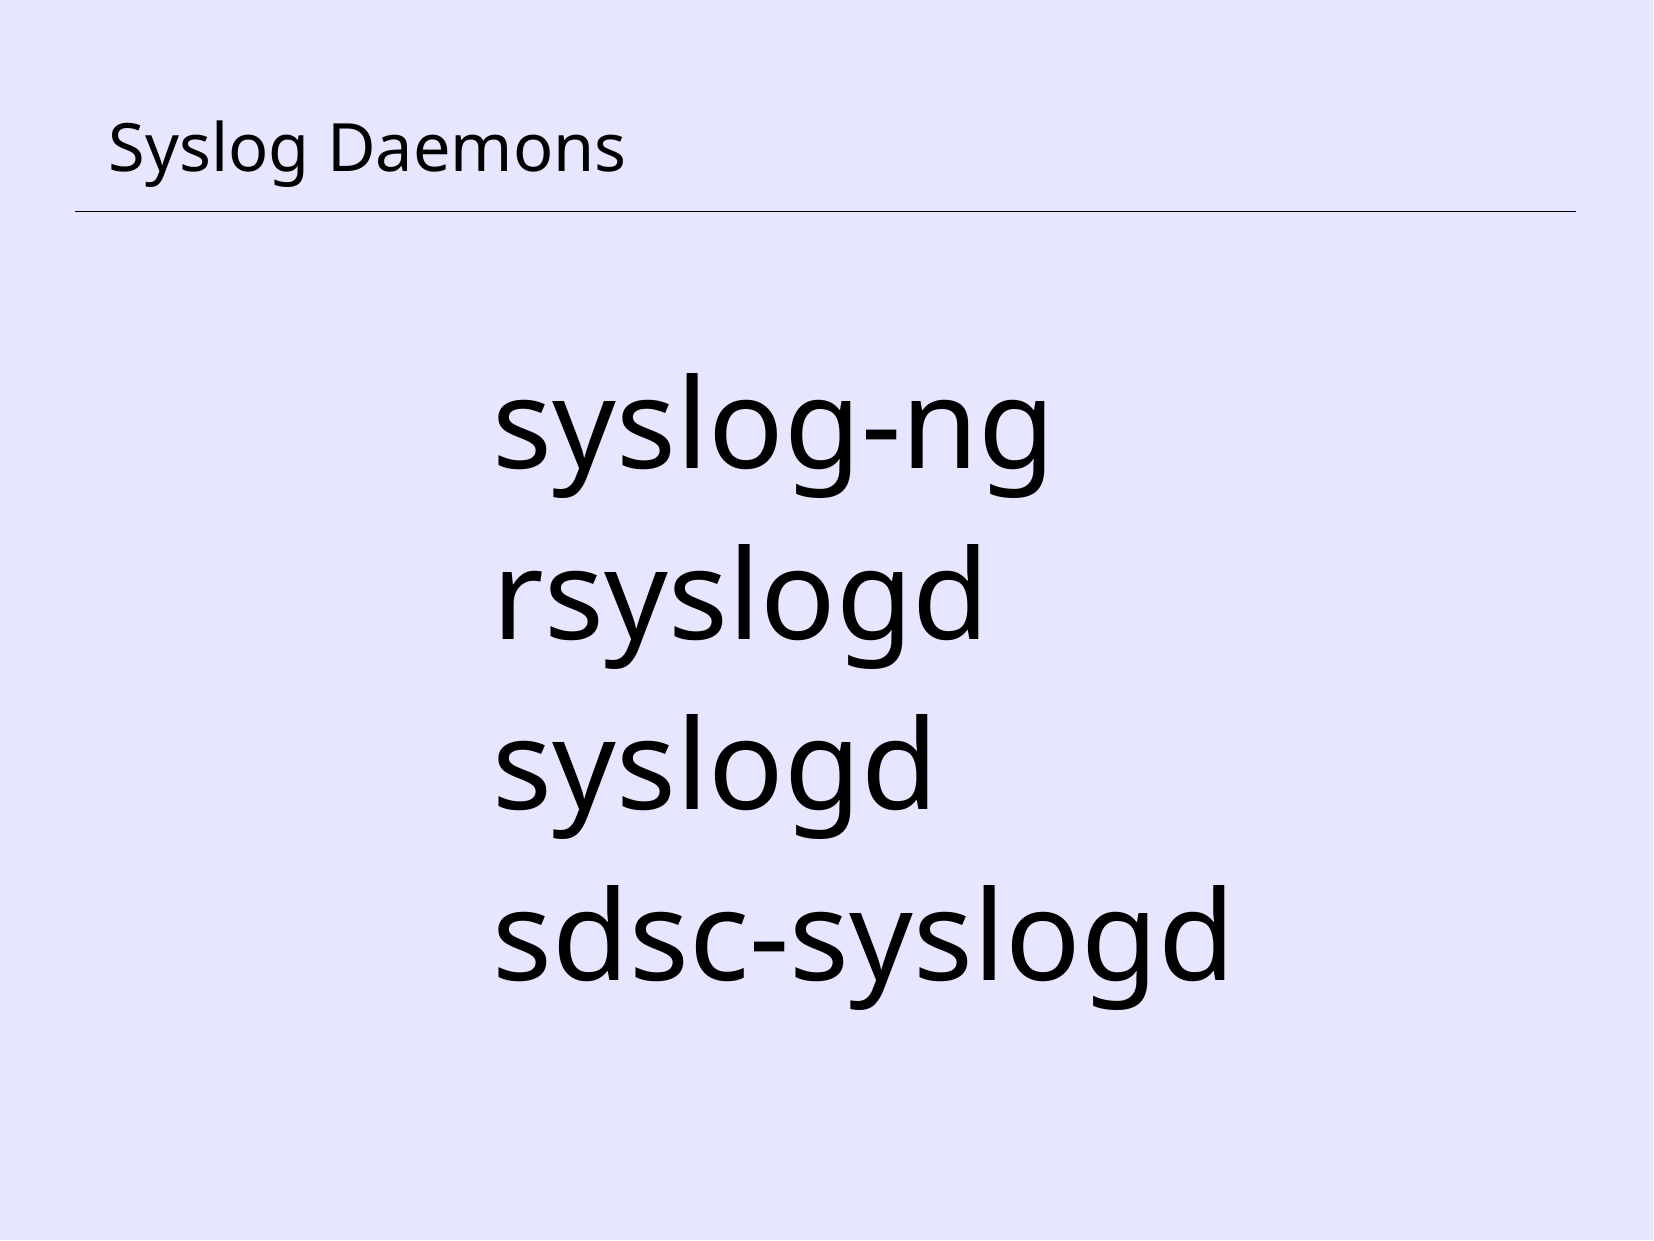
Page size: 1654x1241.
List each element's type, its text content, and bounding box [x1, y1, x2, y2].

text_box syslog-ng rsyslogd syslogd sdsc-syslogd [478, 327, 1186, 923]
text_box Syslog Daemons [94, 93, 592, 186]
